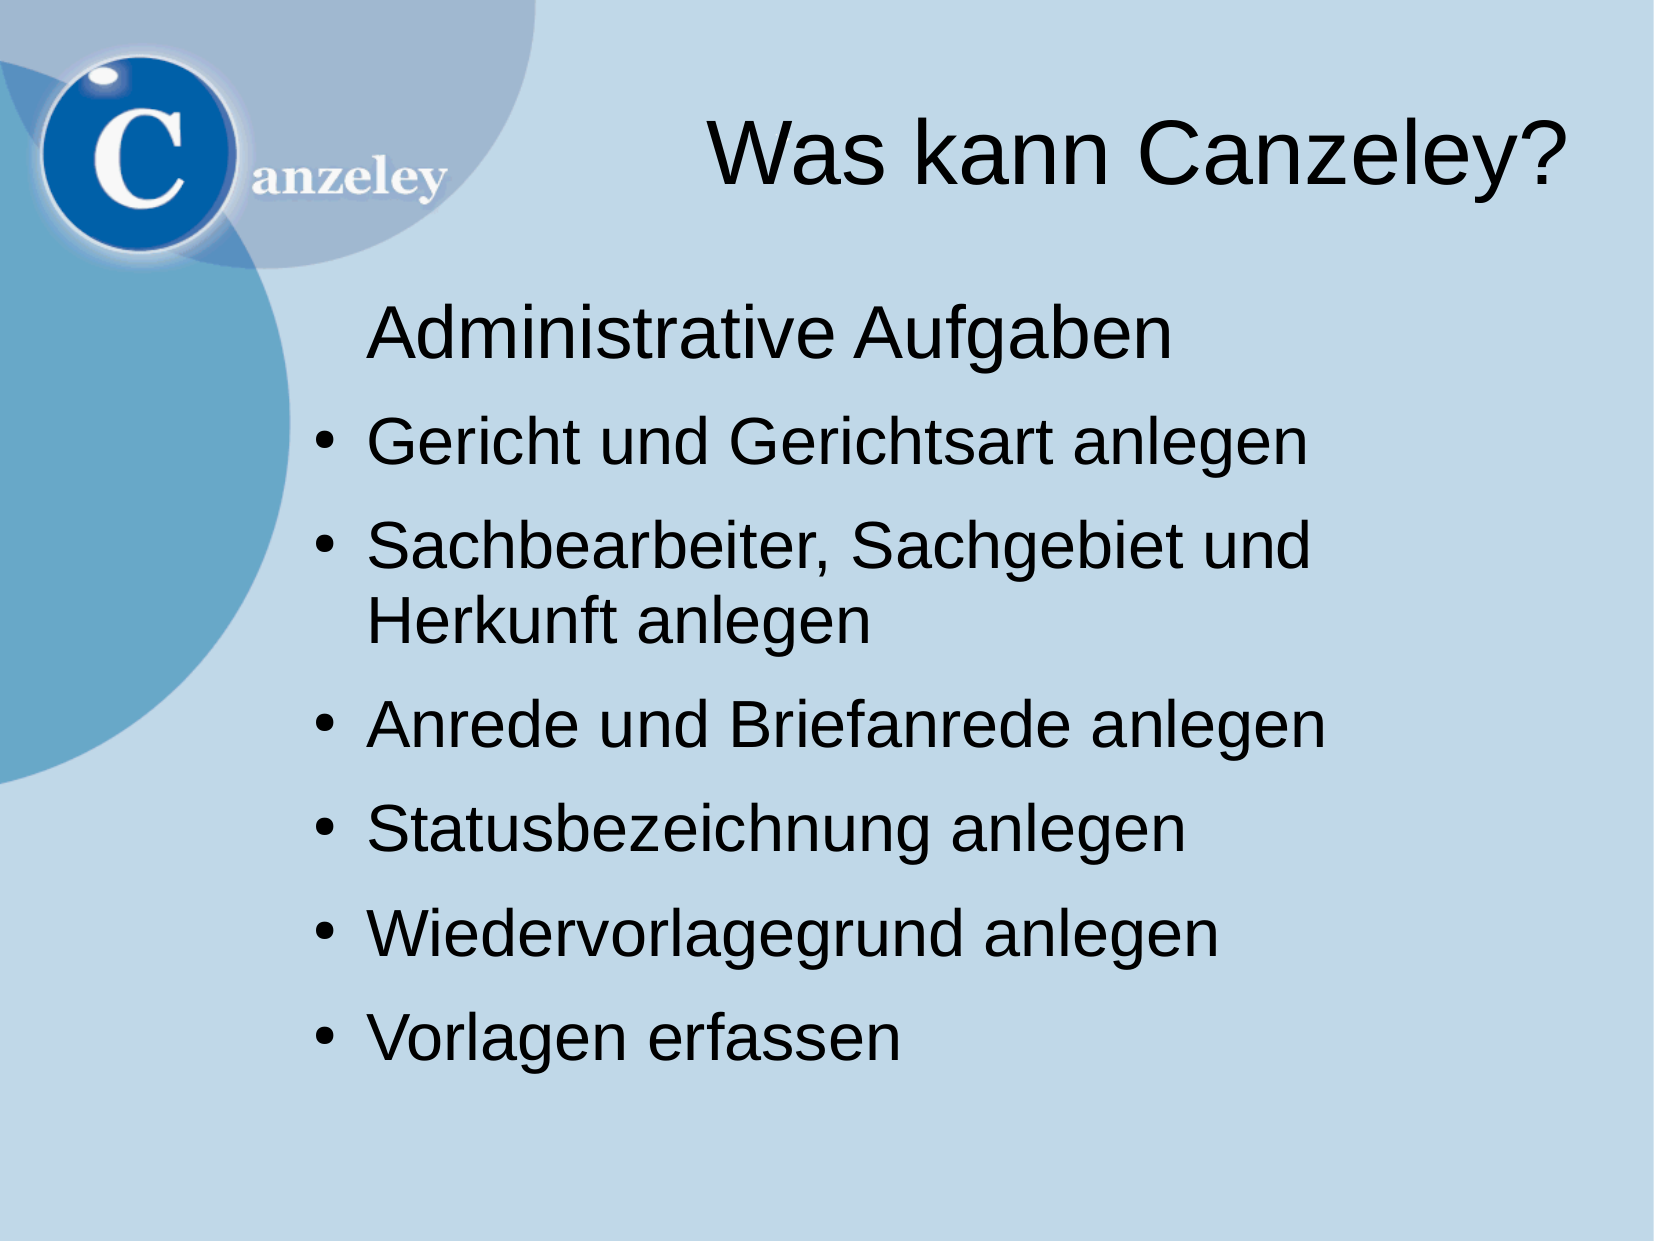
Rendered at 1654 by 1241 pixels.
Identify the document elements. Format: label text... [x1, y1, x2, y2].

picture [0, 0, 1654, 1241]
list Administrative Aufgaben Gericht und Gerichtsart anlegen Sachbearbeiter, Sachgebiet und Herkunft anlegen Anrede und Briefanrede anlegen Statusbezeichnung anlegen Wiedervorlagegrund anlegen Vorlagen erfassen [295, 290, 1571, 1094]
title Was kann Canzeley? [82, 56, 1571, 250]
